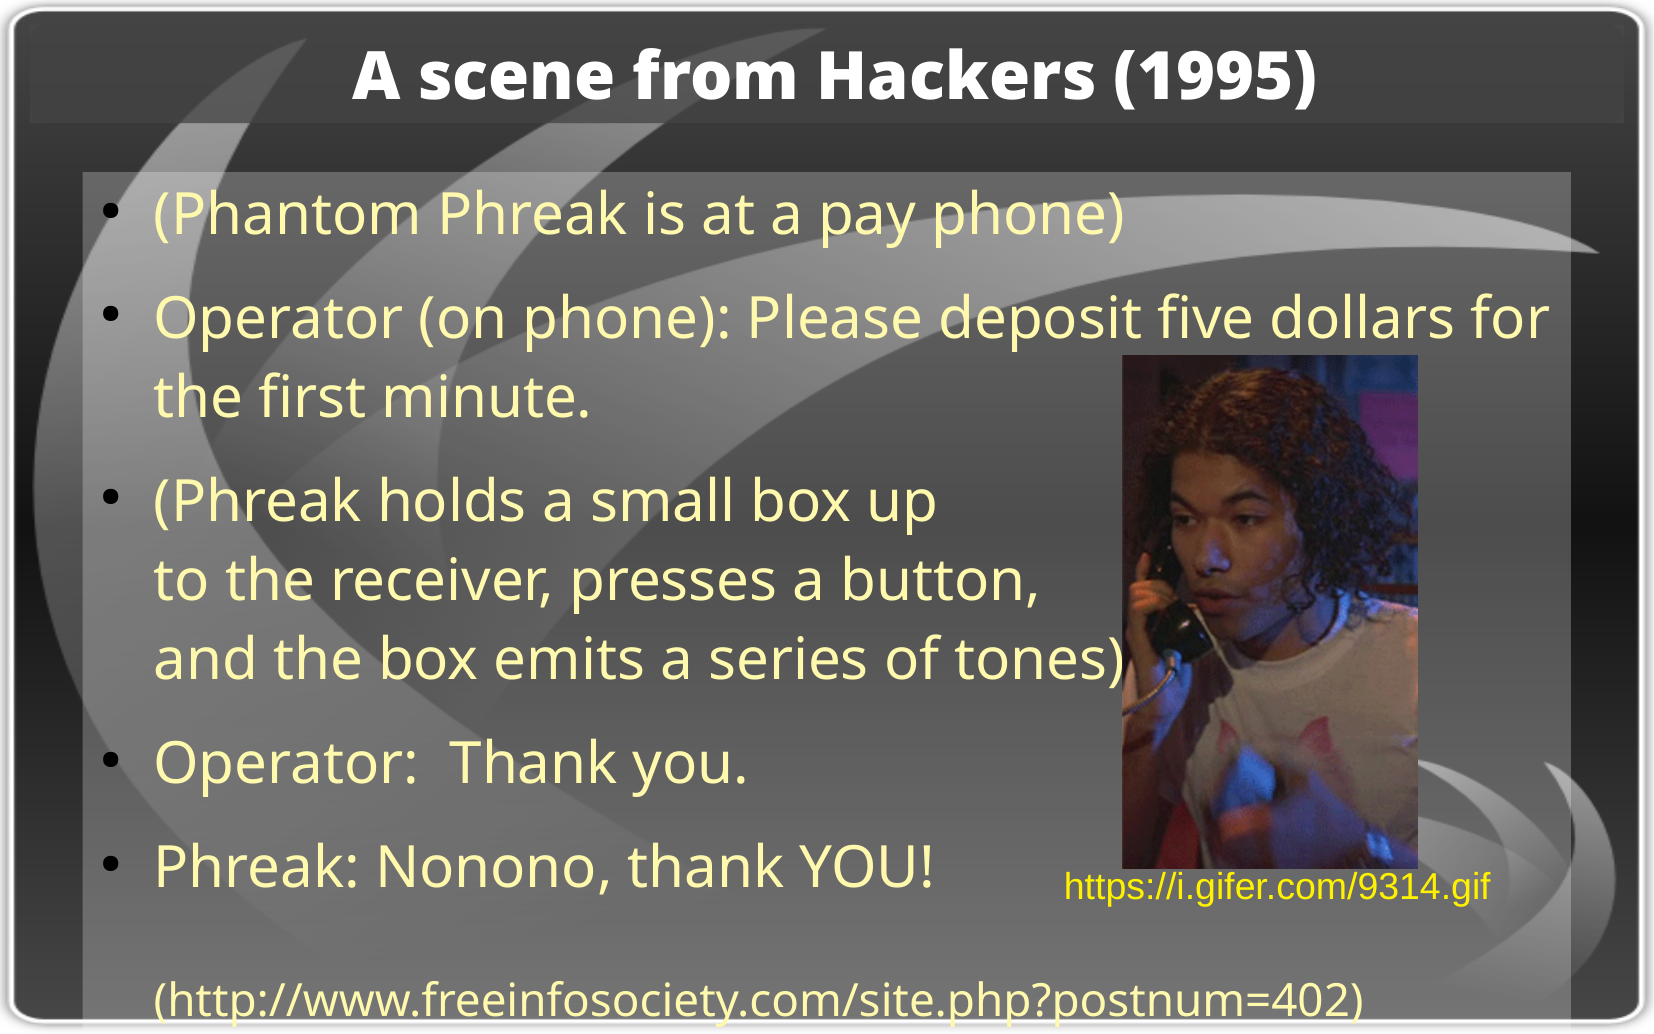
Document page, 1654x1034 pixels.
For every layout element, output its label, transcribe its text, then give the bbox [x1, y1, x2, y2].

text_box https://i.gifer.com/9314.gif [1049, 858, 1506, 916]
picture [0, 0, 1654, 1034]
list (Phantom Phreak is at a pay phone) Operator (on phone): Please deposit five dollars for the first minute. (Phreak holds a small box up to the receiver, presses a button, and the box emits a series of tones) Operator: Thank you. Phreak: Nonono, thank YOU! (http://www.freeinfosociety.com/site.php?postnum=402) [82, 172, 1571, 1006]
title A scene from Hackers (1995) [29, 24, 1625, 124]
